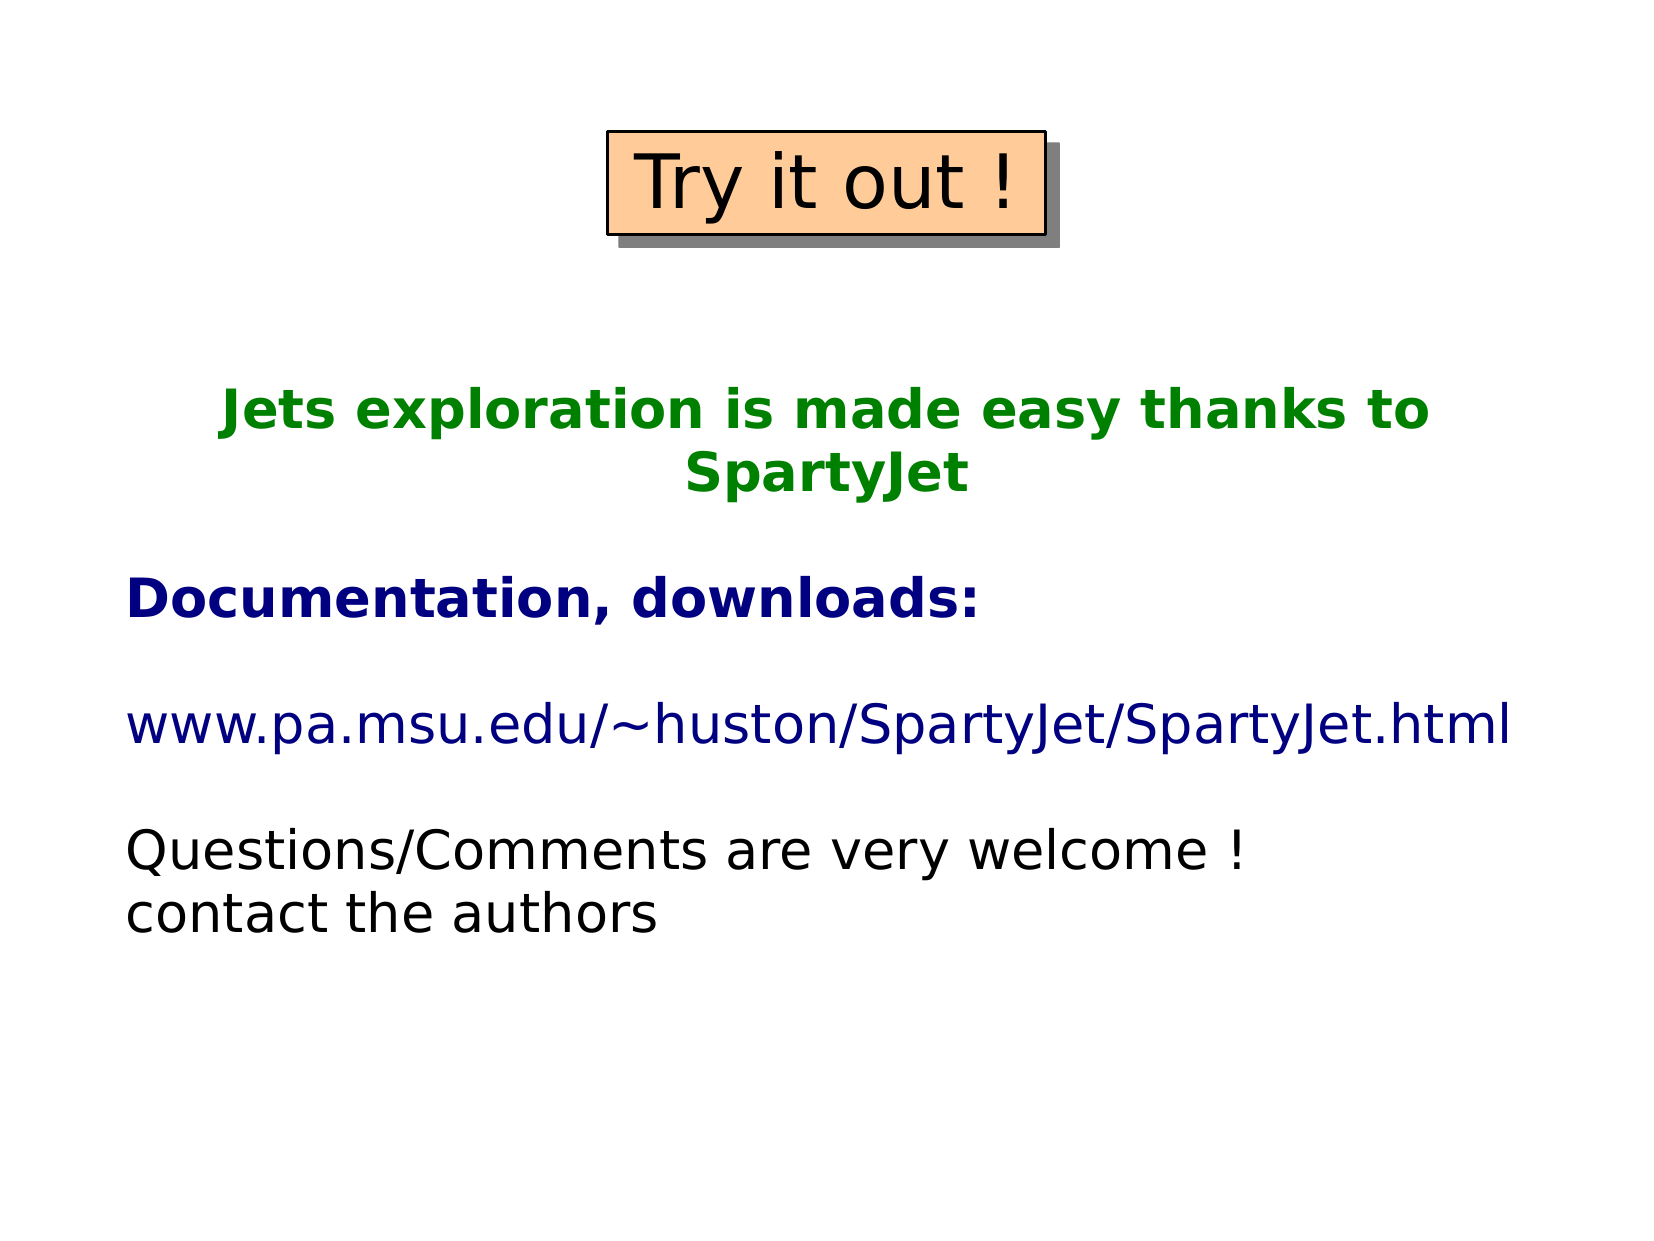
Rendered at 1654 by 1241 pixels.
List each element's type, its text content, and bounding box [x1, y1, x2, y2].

text_box Jets exploration is made easy thanks to SpartyJet Documentation, downloads: www.pa.msu.edu/~huston/SpartyJet/SpartyJet.html Questions/Comments are very welcome ! contact the authors [110, 370, 1543, 953]
text_box Try it out ! [607, 131, 1046, 235]
